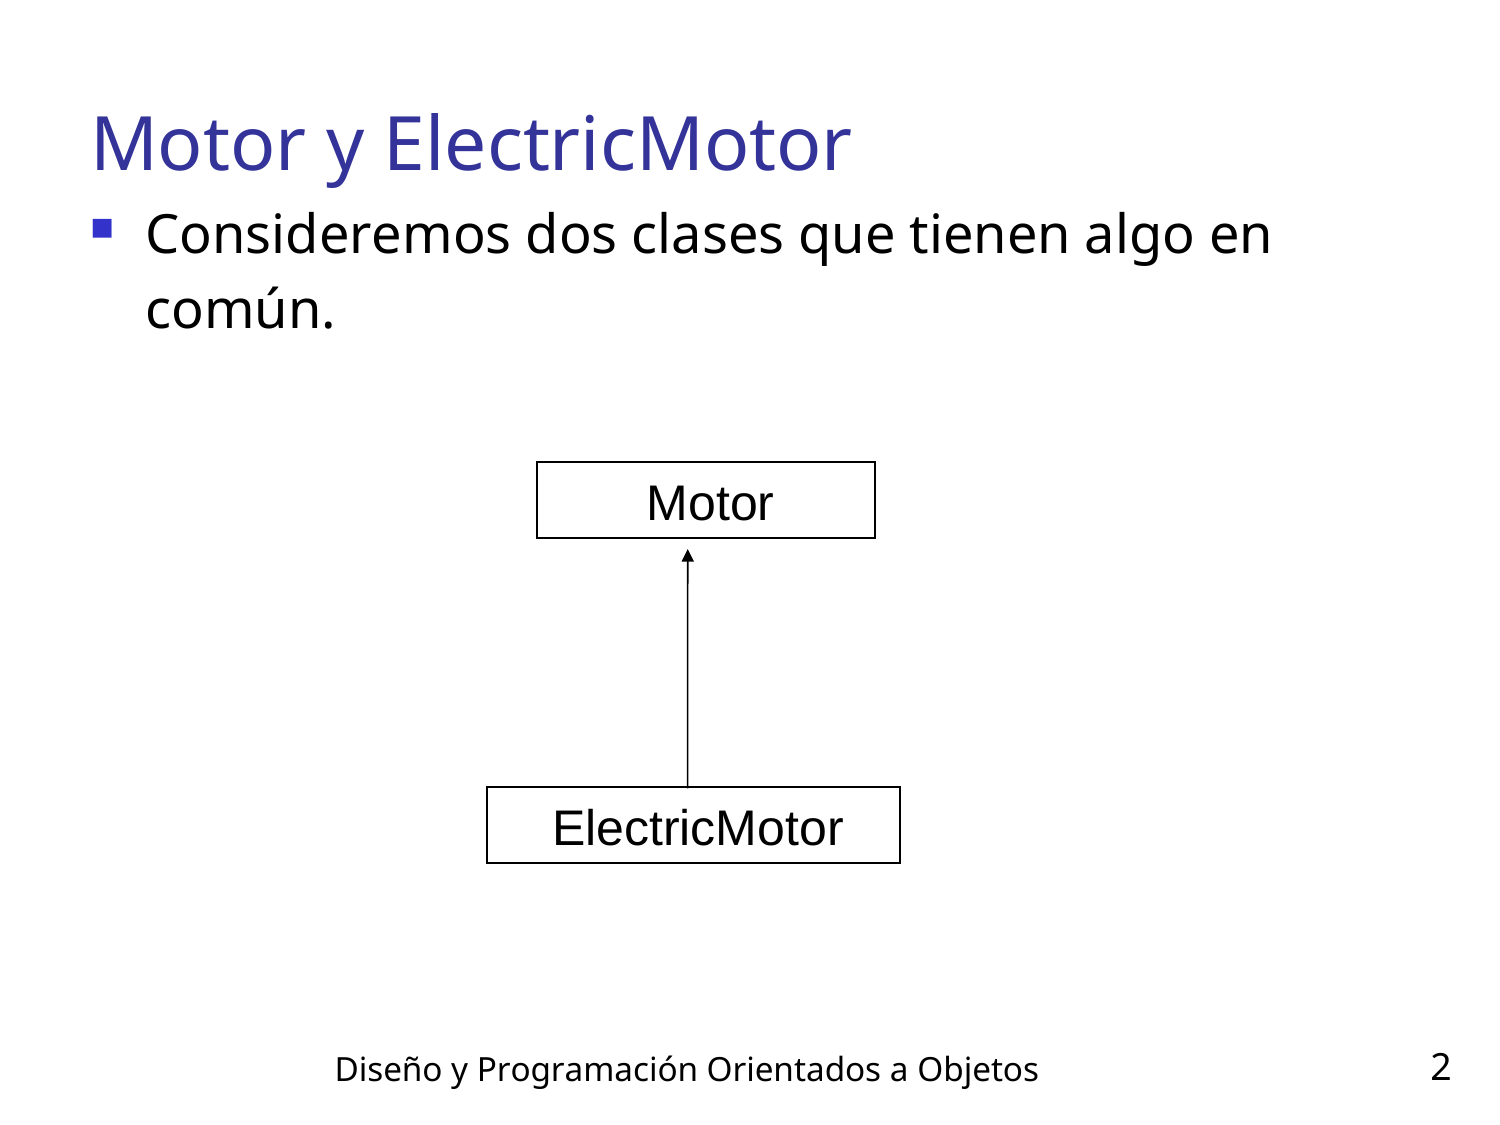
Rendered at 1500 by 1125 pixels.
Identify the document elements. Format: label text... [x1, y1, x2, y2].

title Motor y ElectricMotor [75, 22, 1466, 200]
list Consideremos dos clases que tienen algo en común. [75, 187, 1462, 1066]
